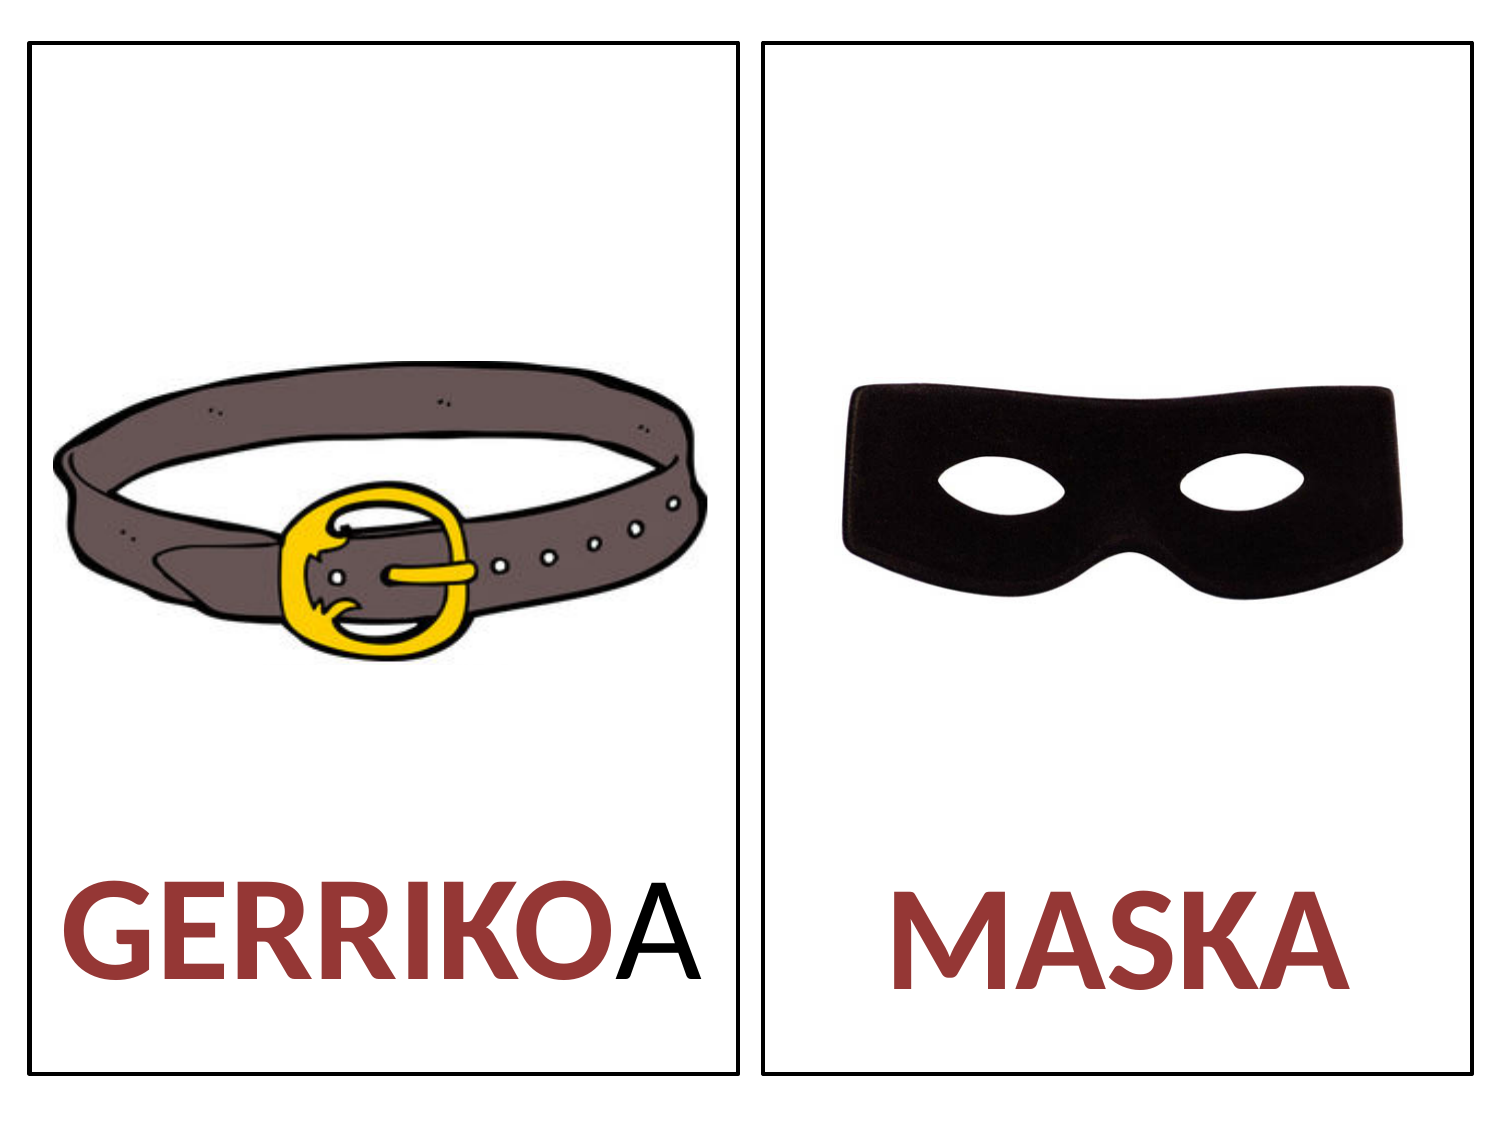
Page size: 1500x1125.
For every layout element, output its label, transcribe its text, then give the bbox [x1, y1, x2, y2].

picture [818, 361, 1423, 630]
text_box MASKA [869, 832, 1366, 1028]
picture [53, 361, 708, 665]
text_box GERRIKOA [45, 822, 717, 1018]
